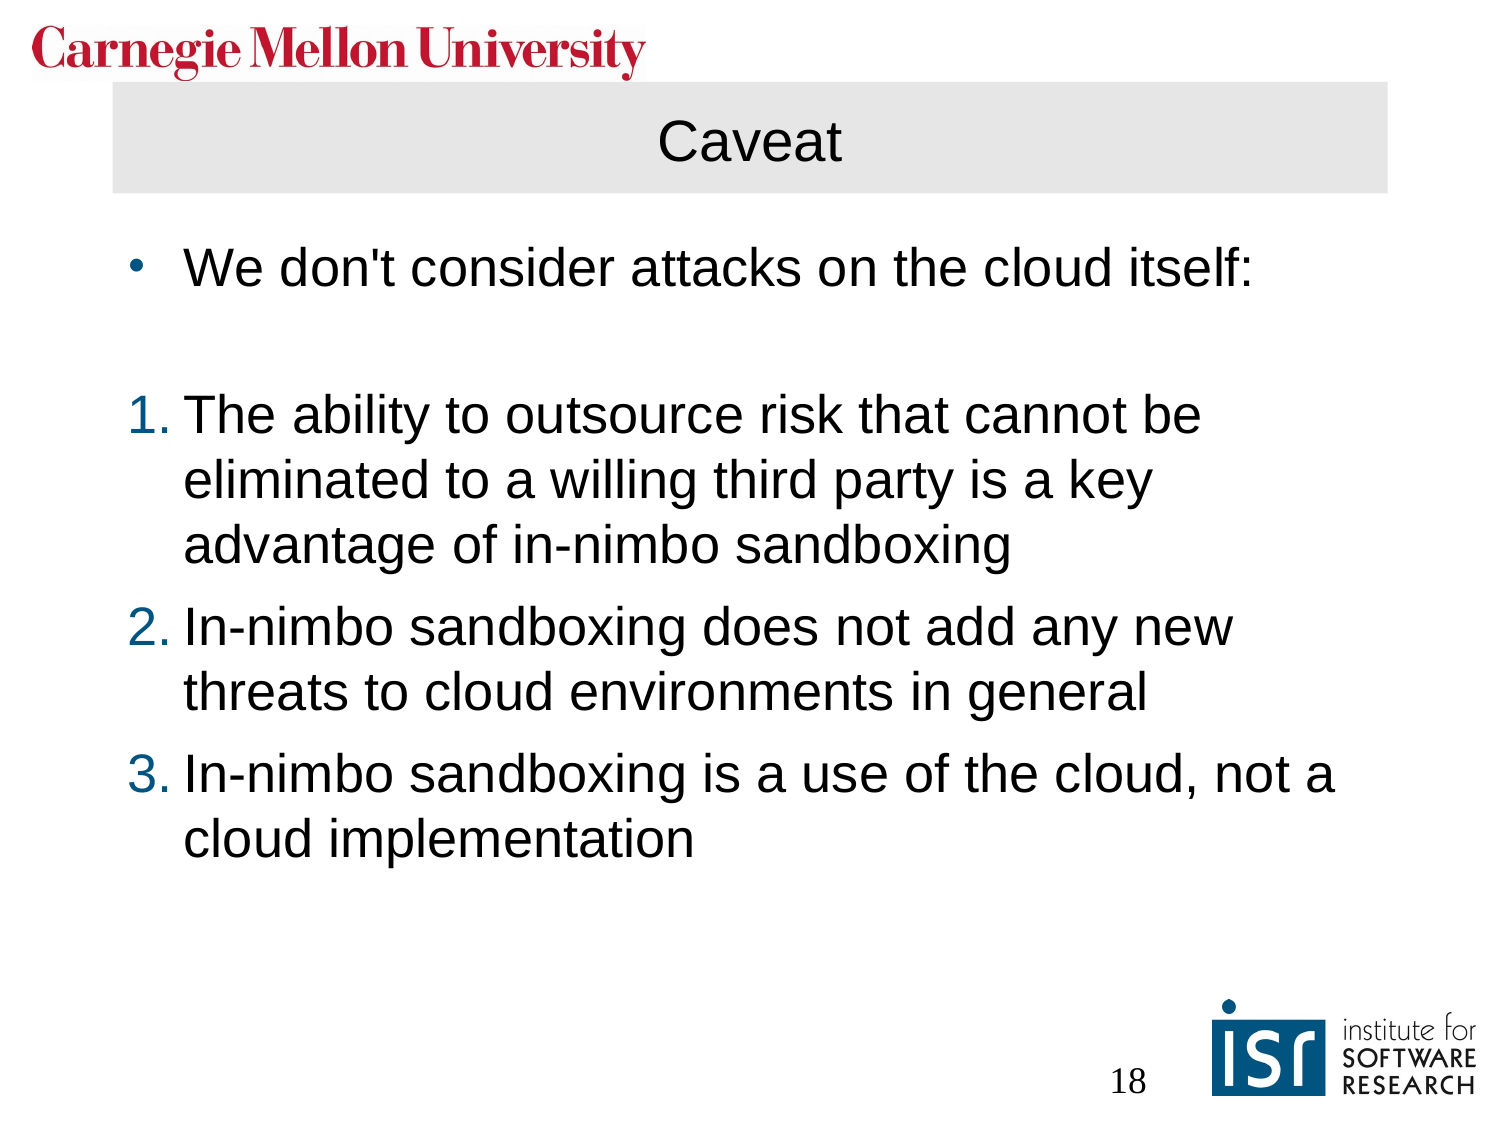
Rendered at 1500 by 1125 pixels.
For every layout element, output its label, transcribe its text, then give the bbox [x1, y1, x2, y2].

list We don't consider attacks on the cloud itself: The ability to outsource risk that cannot be eliminated to a willing third party is a key advantage of in-nimbo sandboxing In-nimbo sandboxing does not add any new threats to cloud environments in general In-nimbo sandboxing is a use of the cloud, not a cloud implementation [112, 224, 1388, 976]
picture [32, 25, 646, 81]
picture [1223, 1031, 1233, 1085]
picture [1212, 999, 1476, 1096]
picture [1247, 1030, 1282, 1088]
picture [1294, 1031, 1315, 1086]
title Caveat [112, 81, 1388, 194]
